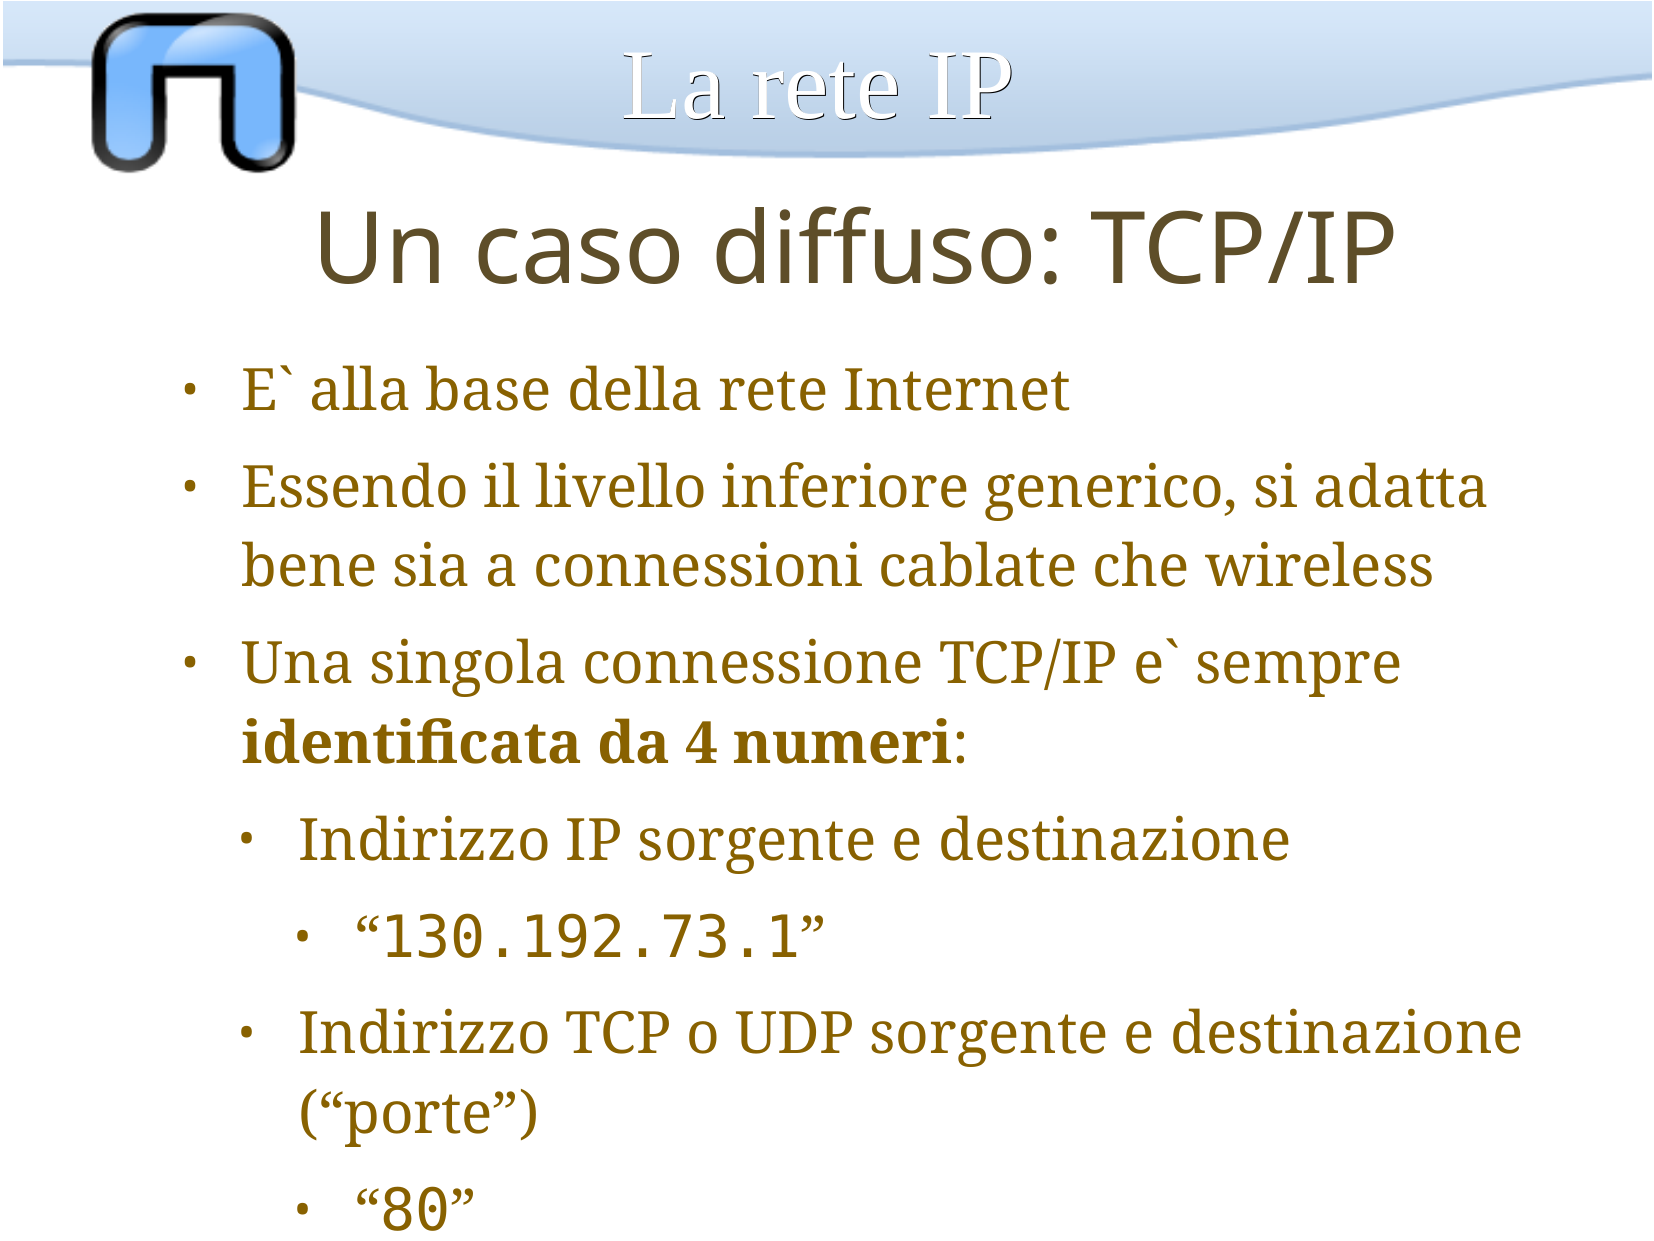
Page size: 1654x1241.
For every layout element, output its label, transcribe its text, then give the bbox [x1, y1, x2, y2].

picture [0, 0, 1654, 1241]
text_box La rete IP [573, 29, 1063, 82]
list E` alla base della rete Internet Essendo il livello inferiore generico, si adatta bene sia a connessioni cablate che wireless Una singola connessione TCP/IP e` sempre identificata da 4 numeri: Indirizzo IP sorgente e destinazione “130.192.73.1” Indirizzo TCP o UDP sorgente e destinazione (“porte”) “80” [147, 408, 1565, 1235]
title Un caso diffuso: TCP/IP [147, 82, 1565, 408]
